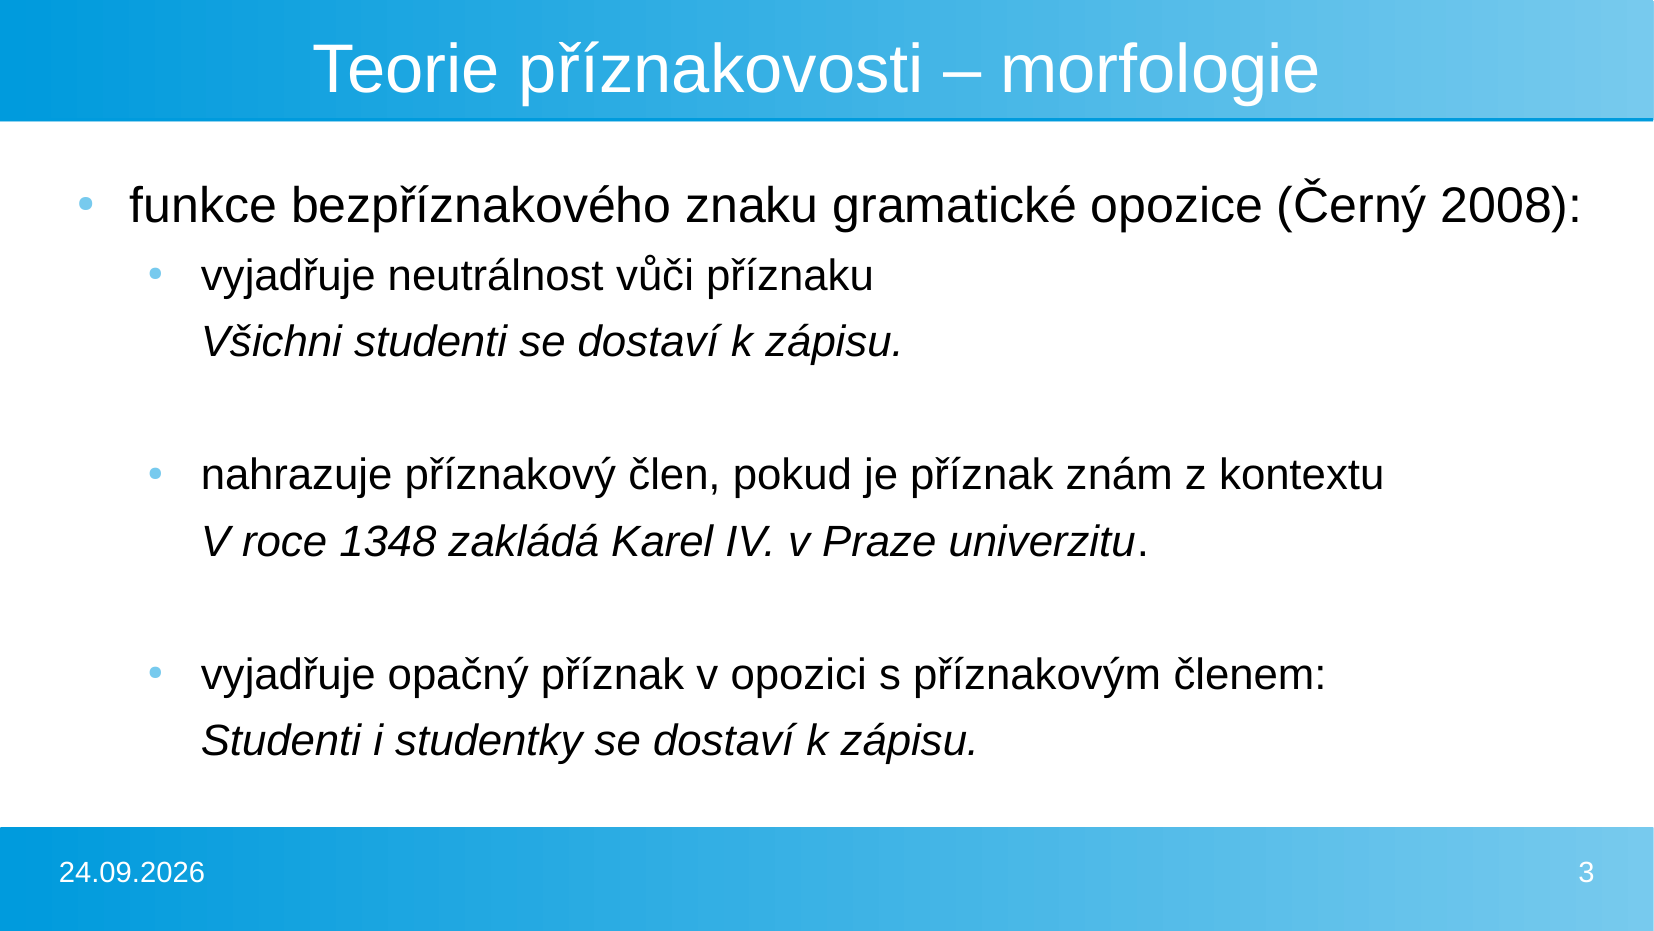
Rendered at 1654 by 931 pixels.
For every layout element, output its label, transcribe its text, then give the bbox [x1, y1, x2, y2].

list funkce bezpříznakového znaku gramatické opozice (Černý 2008): vyjadřuje neutrálnost vůči příznaku Všichni studenti se dostaví k zápisu. nahrazuje příznakový člen, pokud je příznak znám z kontextu V roce 1348 zakládá Karel IV. v Praze univerzitu. vyjadřuje opačný příznak v opozici s příznakovým členem: Studenti i studentky se dostaví k zápisu. [59, 177, 1595, 798]
title Teorie příznakovosti – morfologie [59, 29, 1595, 108]
